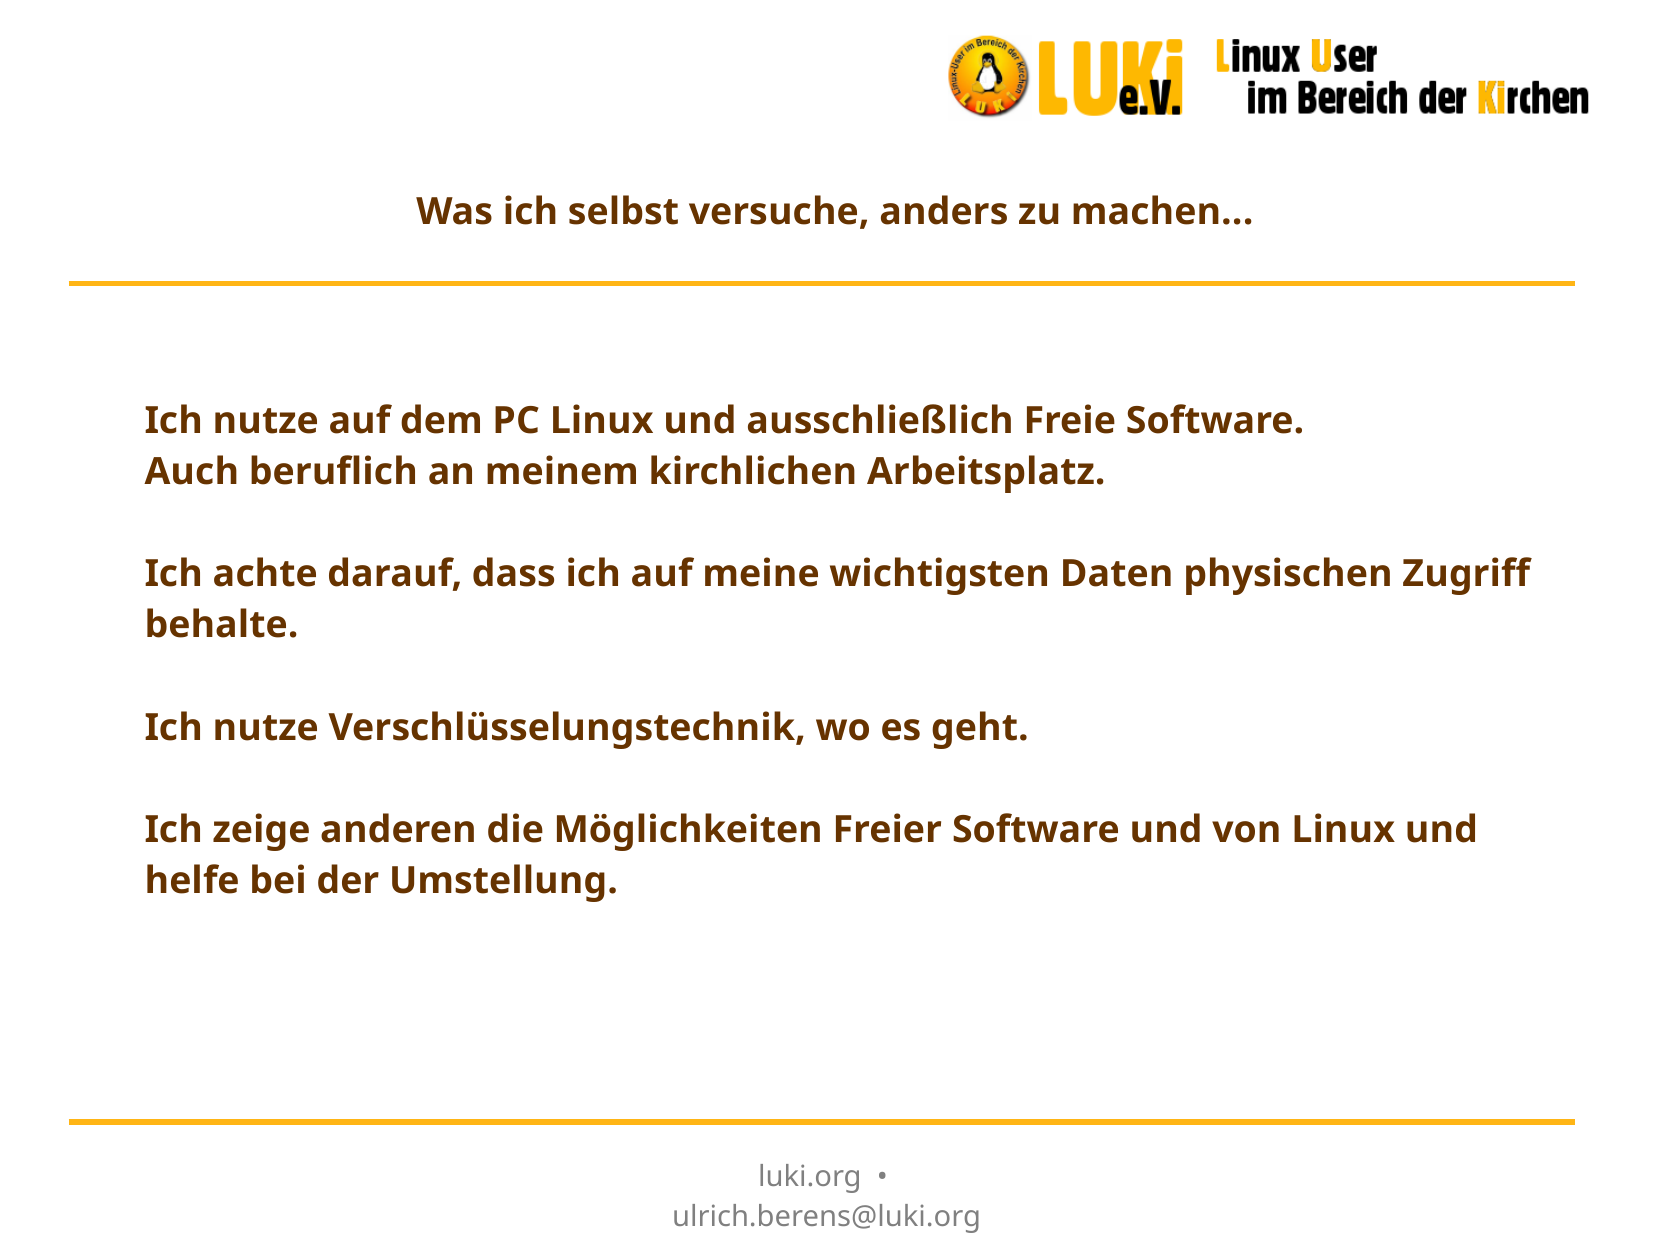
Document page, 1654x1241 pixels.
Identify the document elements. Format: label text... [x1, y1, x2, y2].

text_box Ich nutze auf dem PC Linux und ausschließlich Freie Software. Auch beruflich an meinem kirchlichen Arbeitsplatz. Ich achte darauf, dass ich auf meine wichtigsten Daten physischen Zugriff behalte. Ich nutze Verschlüsselungstechnik, wo es geht. Ich zeige anderen die Möglichkeiten Freier Software und von Linux und helfe bei der Umstellung. [129, 386, 1565, 886]
picture [944, 29, 1595, 126]
text_box Was ich selbst versuche, anders zu machen... [401, 177, 1270, 236]
text_box luki.org • ulrich.berens@luki.org [590, 1144, 1063, 1201]
